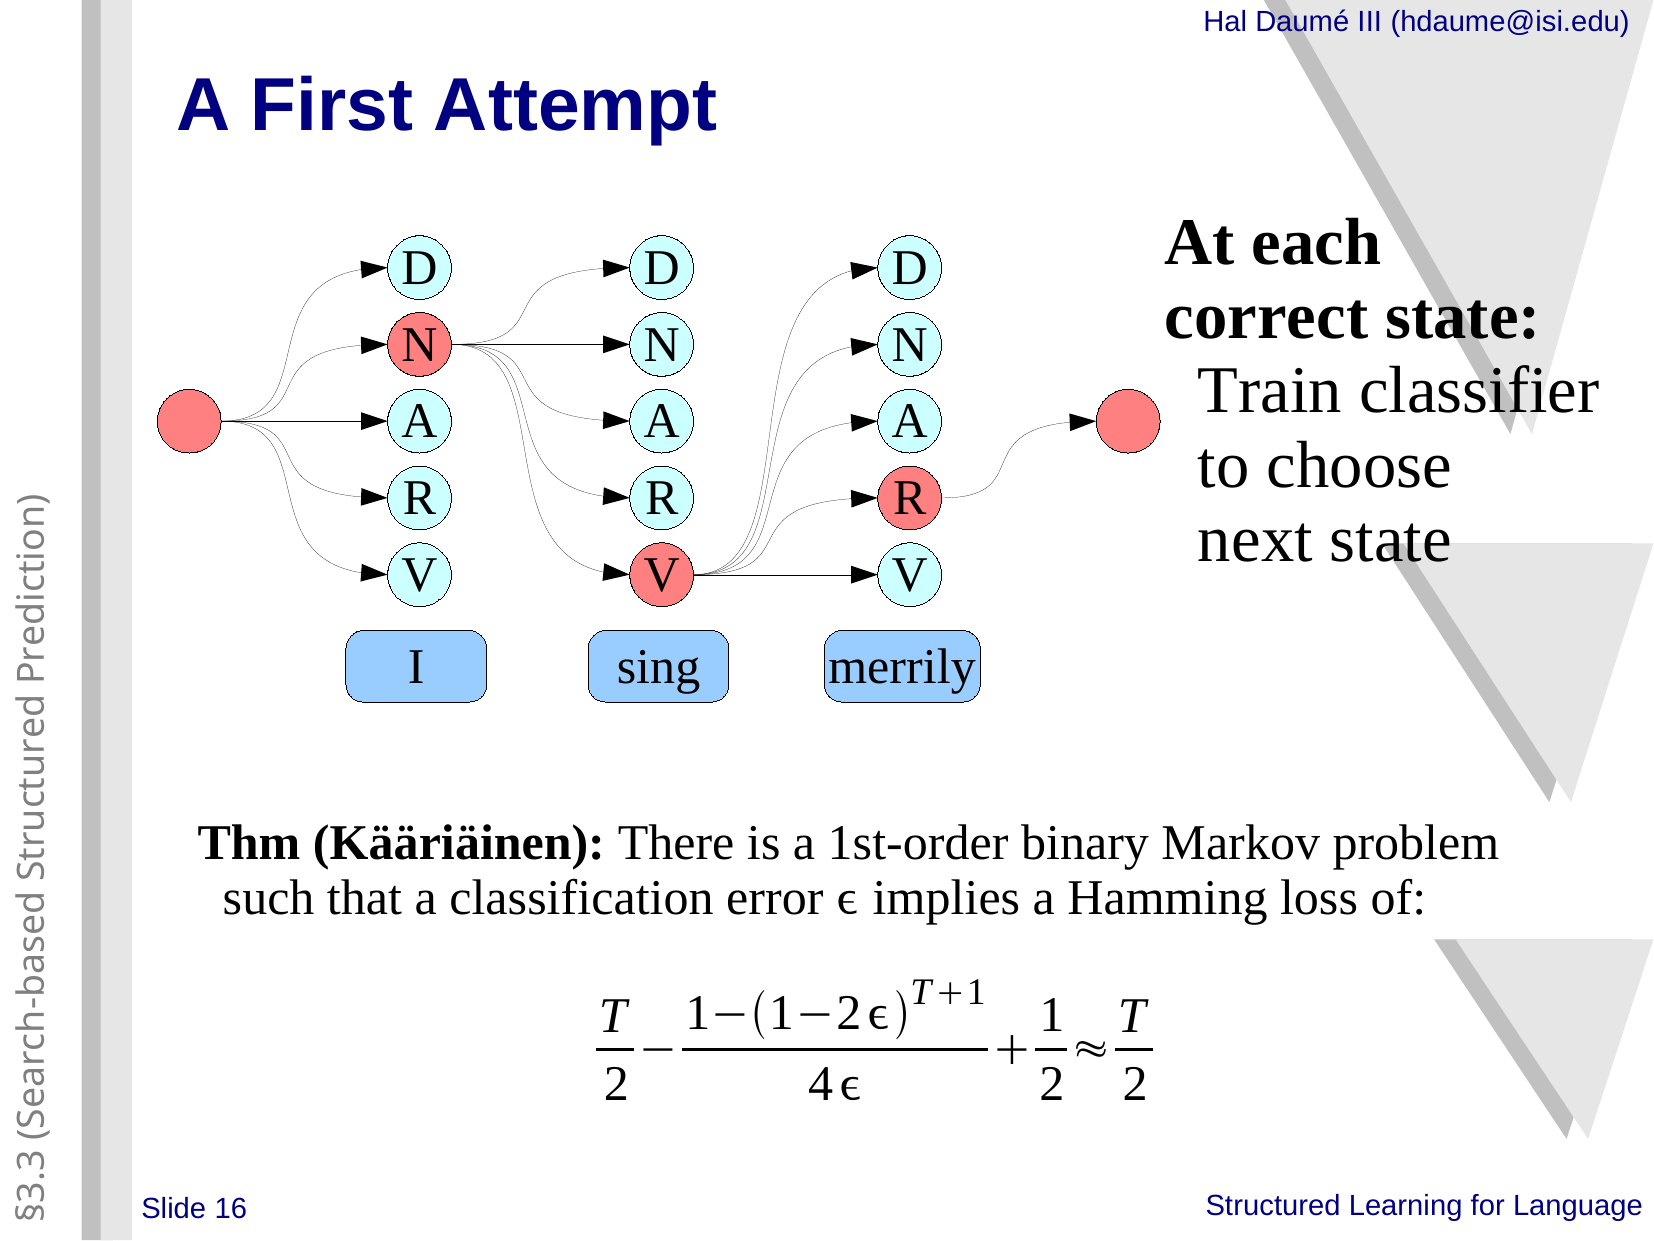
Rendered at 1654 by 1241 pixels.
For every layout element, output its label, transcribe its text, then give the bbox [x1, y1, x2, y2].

text_box R [877, 466, 942, 530]
text_box A [629, 389, 694, 454]
text_box V [629, 542, 694, 607]
text_box I [345, 630, 487, 703]
text_box A [387, 389, 452, 454]
text_box sing [588, 630, 729, 703]
text_box A [877, 389, 942, 454]
text_box R [629, 466, 694, 530]
text_box [1096, 389, 1161, 454]
text_box merrily [824, 630, 981, 703]
text_box N [629, 312, 694, 377]
text_box R [387, 466, 452, 530]
text_box Thm (Kääriäinen): There is a 1st-order binary Markov problem such that a classification error  implies a Hamming loss of: [197, 814, 1500, 961]
text_box V [387, 542, 452, 607]
text_box N [877, 312, 942, 377]
title A First Attempt [176, 44, 1509, 166]
chart [587, 970, 1163, 1116]
text_box D [387, 235, 452, 300]
text_box D [629, 235, 694, 300]
text_box §3.3 (Search-based Structured Prediction) [3, 521, 64, 1223]
text_box N [387, 312, 452, 377]
text_box At each correct state: Train classifier to choose next state [1164, 205, 1601, 623]
text_box D [877, 235, 942, 300]
text_box [157, 389, 222, 454]
text_box V [877, 542, 942, 607]
